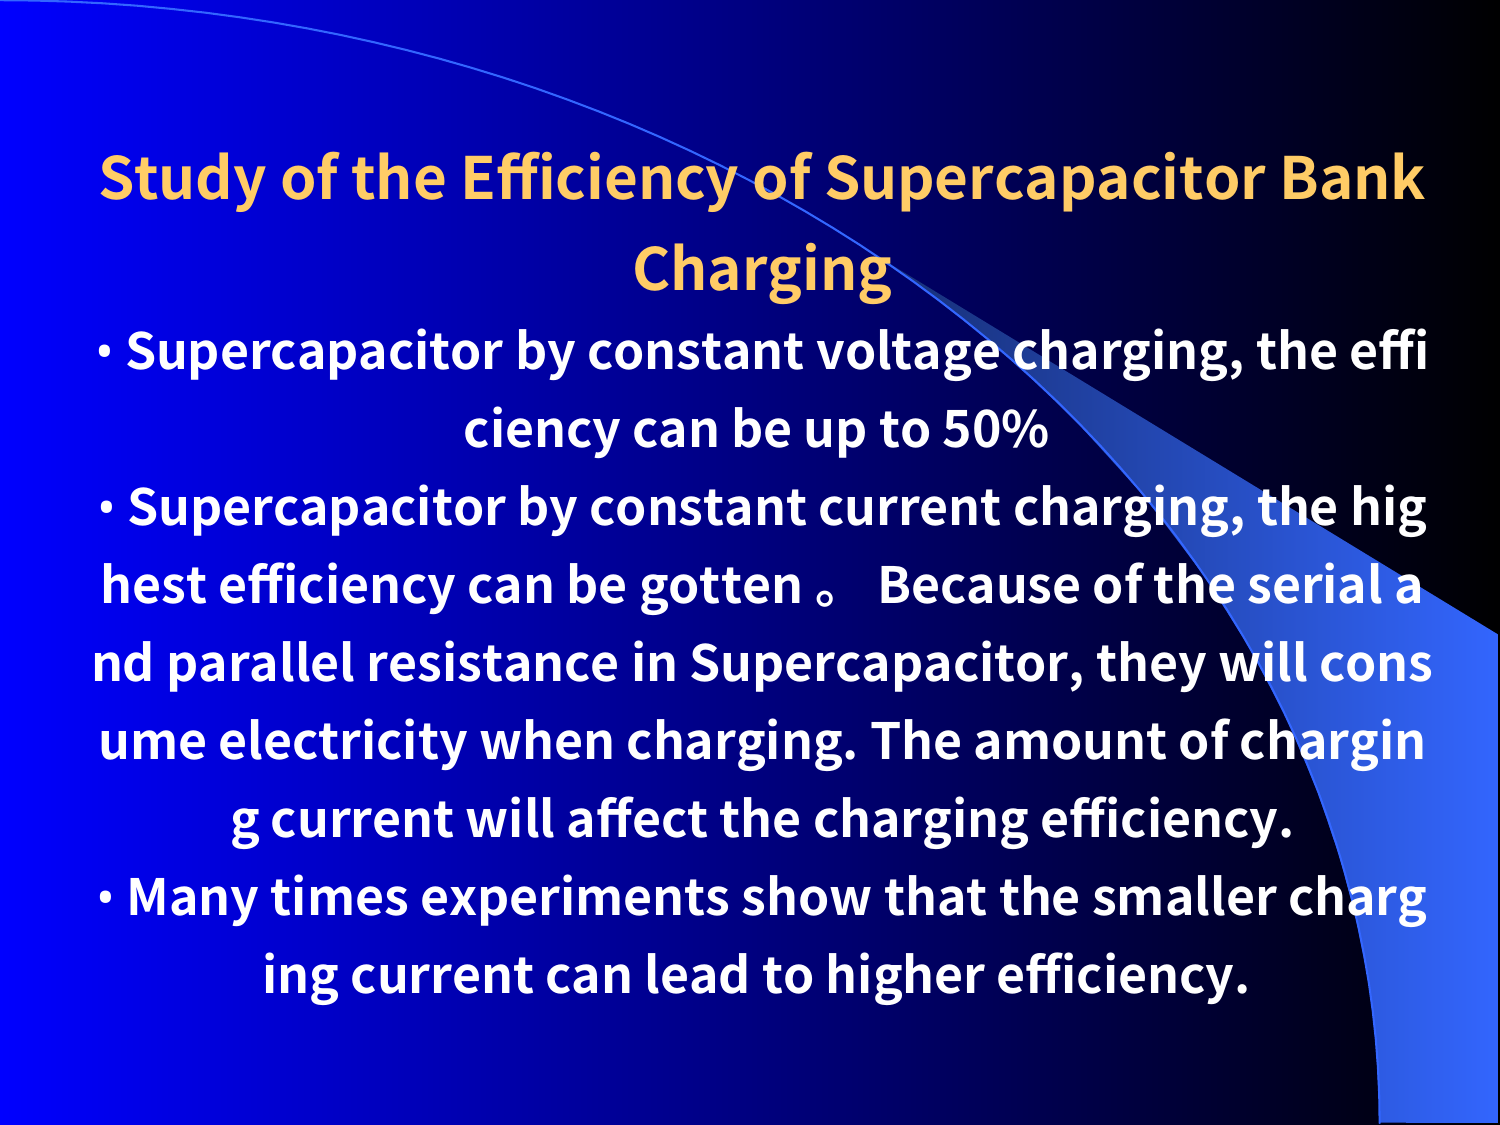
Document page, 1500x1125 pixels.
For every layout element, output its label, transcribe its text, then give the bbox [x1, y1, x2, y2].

text_box Study of the Efficiency of Supercapacitor Bank Charging Supercapacitor by constant voltage charging, the efficiency can be up to 50% Supercapacitor by constant current charging, the highest efficiency can be gotten。Because of the serial and parallel resistance in Supercapacitor, they will consume electricity when charging. The amount of charging current will affect the charging efficiency. Many times experiments show that the smaller charging current can lead to higher efficiency. [74, 112, 1450, 1012]
